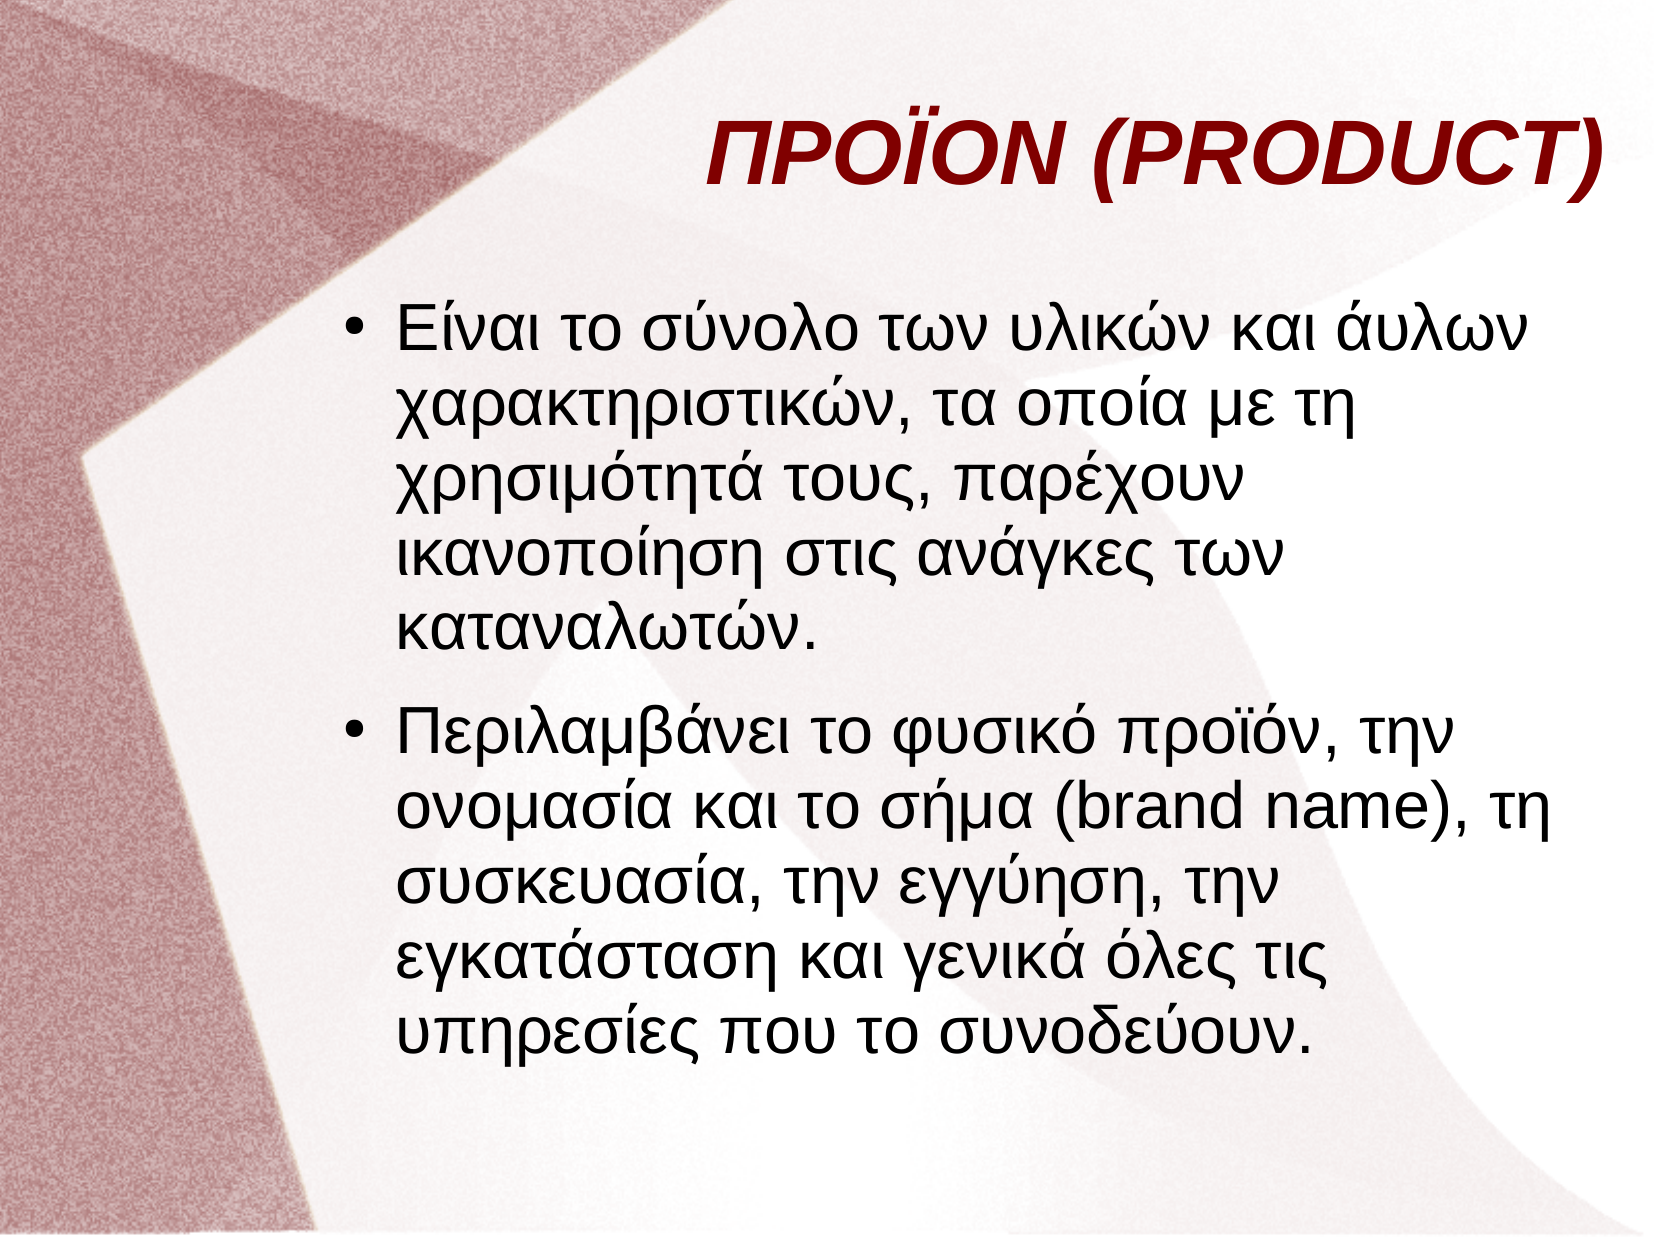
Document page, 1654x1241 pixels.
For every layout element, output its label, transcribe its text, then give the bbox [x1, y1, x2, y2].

list Είναι το σύνολο των υλικών και άυλων χαρακτηριστικών, τα οποία με τη χρησιμότητά τους, παρέχουν ικανοποίηση στις ανάγκες των καταναλωτών. Περιλαμβάνει το φυσικό προϊόν, την ονομασία και το σήμα (brand name), τη συσκευασία, την εγγύηση, την εγκατάσταση και γενικά όλες τις υπηρεσίες που το συνοδεύουν. [324, 290, 1601, 1068]
picture [0, 0, 1654, 1241]
title ΠΡΟΪΟΝ (PRODUCT) [596, 49, 1607, 257]
